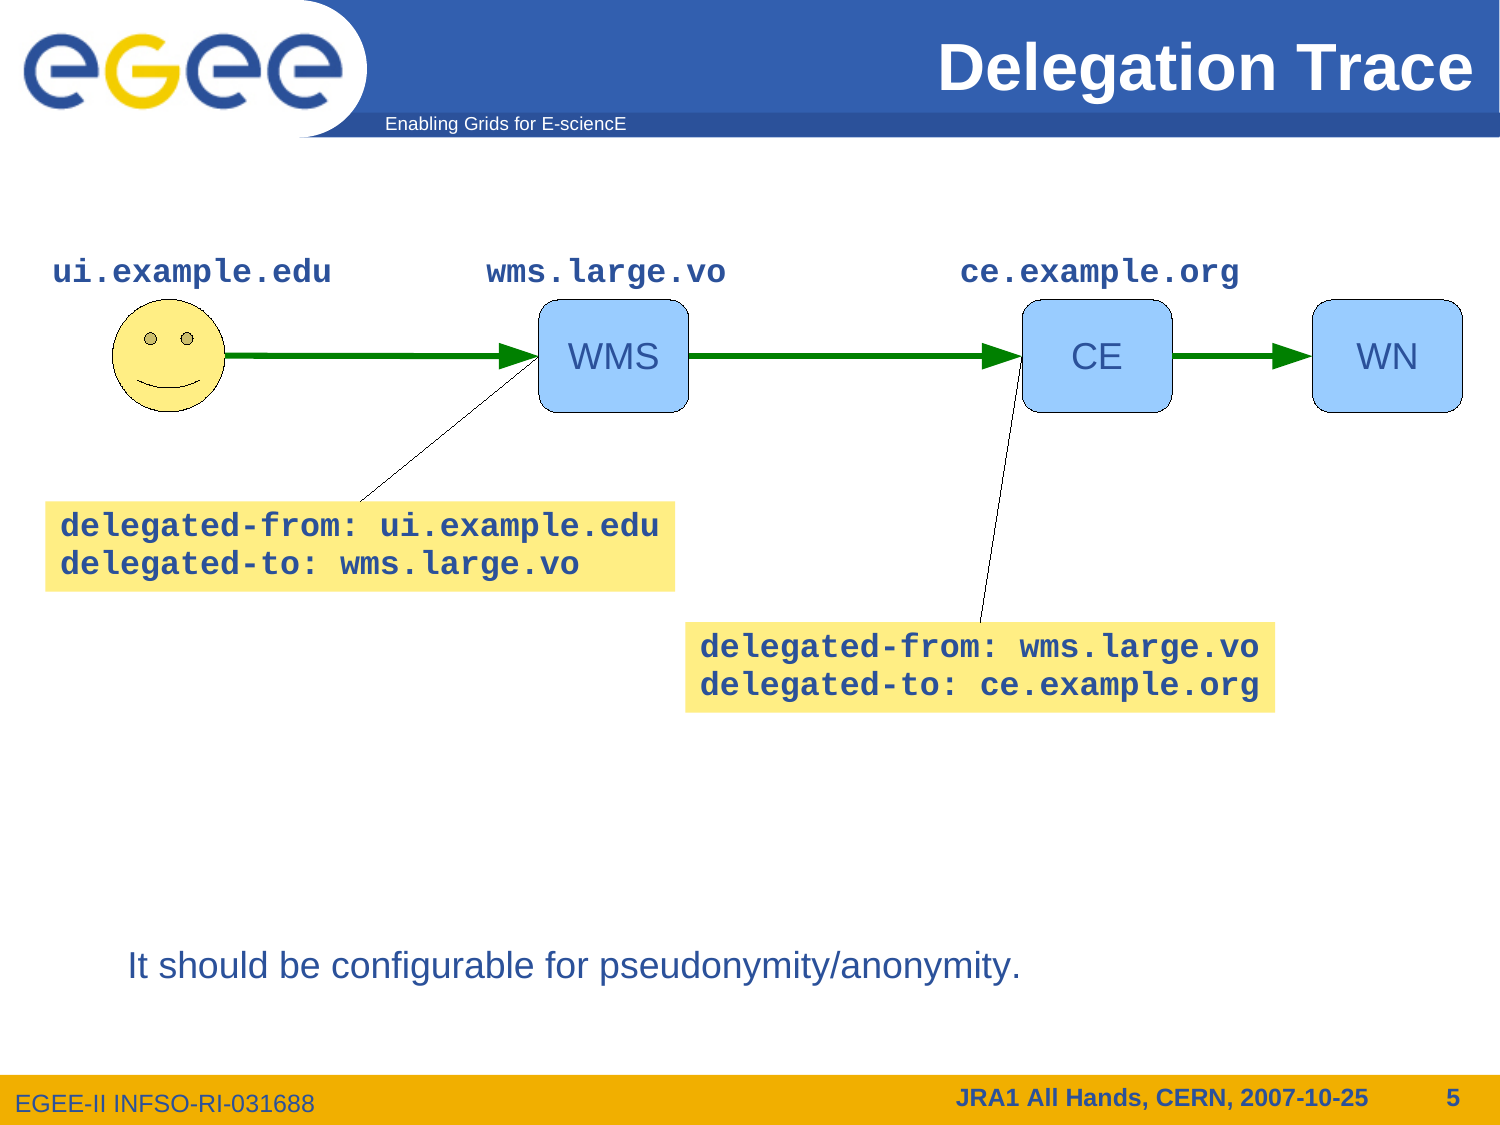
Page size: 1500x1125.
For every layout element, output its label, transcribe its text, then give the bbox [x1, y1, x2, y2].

text_box WMS [538, 300, 689, 413]
title Delegation Trace [369, 18, 1475, 117]
text_box delegated-from: ui.example.edu delegated-to: wms.large.vo [45, 501, 676, 592]
text_box CE [1022, 300, 1173, 413]
text_box ui.example.edu [37, 247, 348, 300]
text_box ce.example.org [945, 247, 1255, 300]
text_box wms.large.vo [471, 247, 742, 300]
text_box It should be configurable for pseudonymity/anonymity. [112, 937, 1035, 995]
picture [18, 30, 349, 112]
text_box [112, 300, 225, 412]
text_box WN [1312, 299, 1463, 413]
text_box delegated-from: wms.large.vo delegated-to: ce.example.org [685, 622, 1276, 713]
